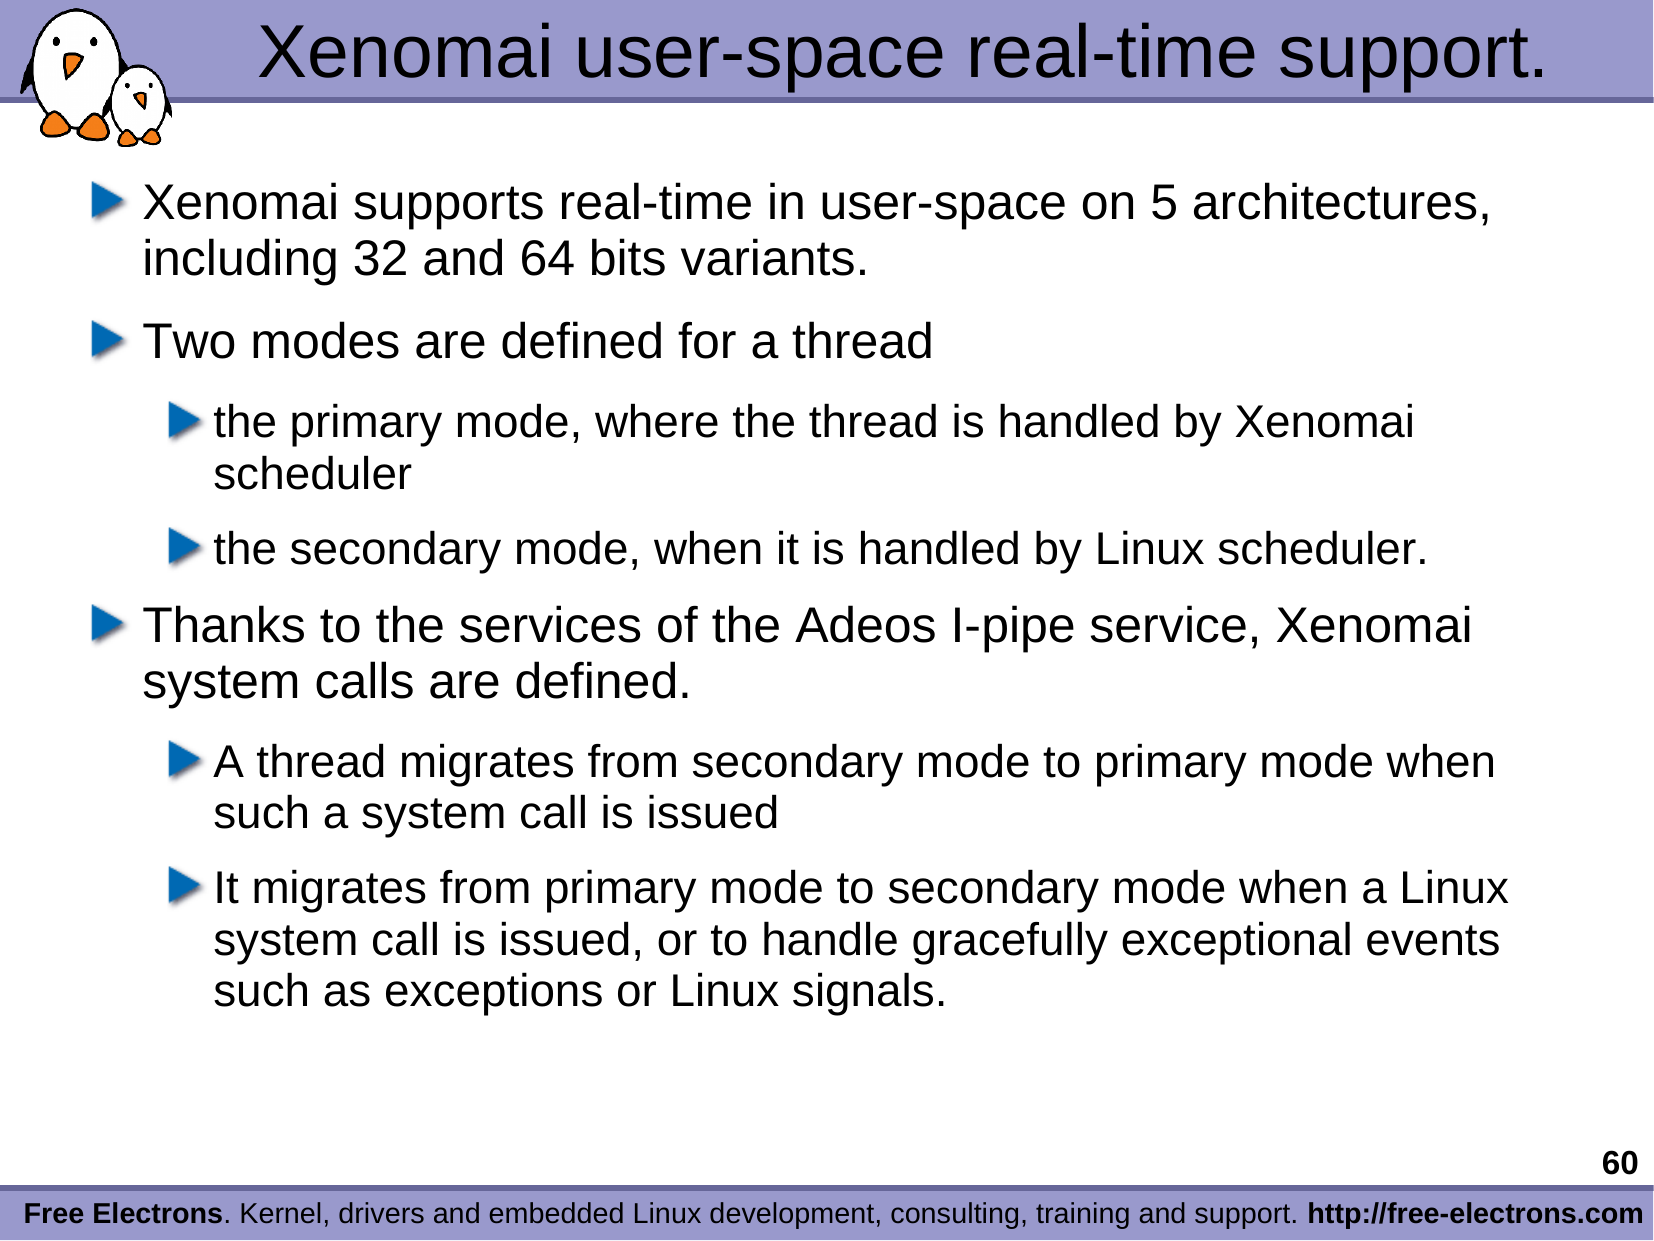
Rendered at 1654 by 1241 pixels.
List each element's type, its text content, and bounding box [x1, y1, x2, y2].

picture [20, 8, 172, 147]
list Xenomai supports real-time in user-space on 5 architectures, including 32 and 64 bits variants. Two modes are defined for a thread the primary mode, where the thread is handled by Xenomai scheduler the secondary mode, when it is handled by Linux scheduler. Thanks to the services of the Adeos I-pipe service, Xenomai system calls are defined. A thread migrates from secondary mode to primary mode when such a system call is issued It migrates from primary mode to secondary mode when a Linux system call is issued, or to handle gracefully exceptional events such as exceptions or Linux signals. [71, 174, 1595, 1094]
title Xenomai user-space real-time support. [178, 4, 1631, 98]
